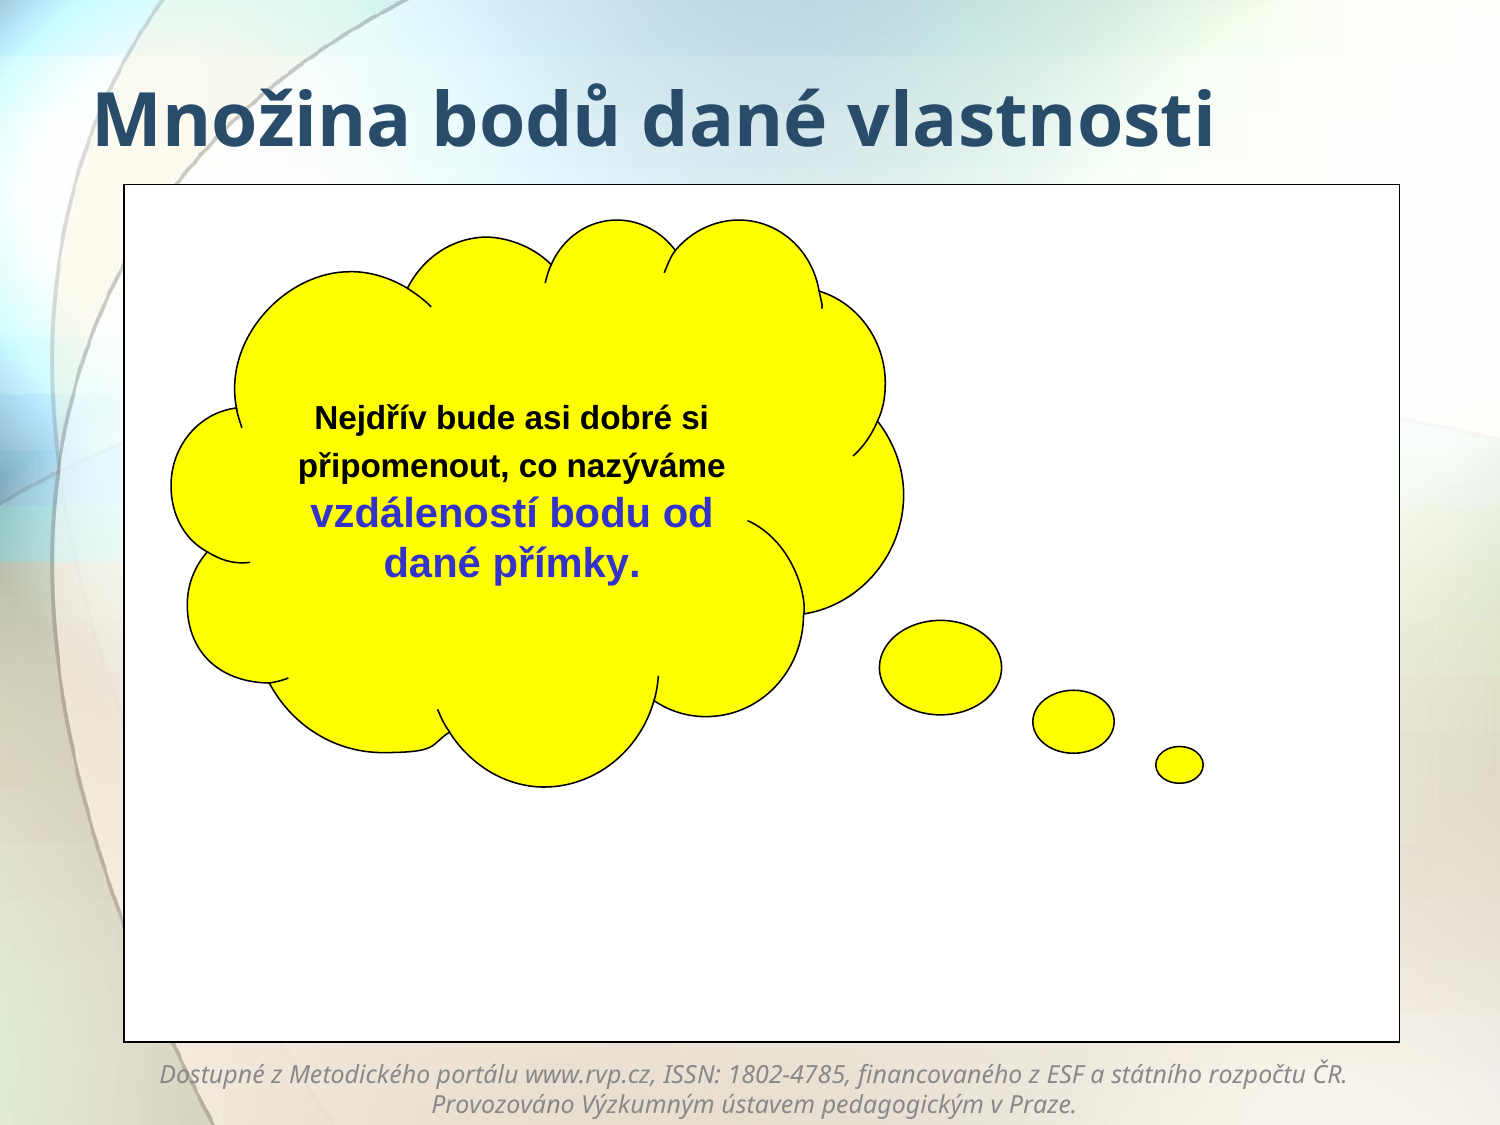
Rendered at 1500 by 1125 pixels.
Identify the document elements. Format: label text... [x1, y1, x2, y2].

text_box Nejdřív bude asi dobré si připomenout, co nazýváme vzdáleností bodu od dané přímky. [879, 620, 1002, 715]
text_box Nejdřív bude asi dobré si připomenout, co nazýváme vzdáleností bodu od dané přímky. [1032, 690, 1115, 754]
text_box Nejdřív bude asi dobré si připomenout, co nazýváme vzdáleností bodu od dané přímky. [171, 220, 904, 788]
title Množina bodů dané vlastnosti [76, 74, 1412, 177]
text_box [123, 184, 1400, 1042]
text_box Nejdřív bude asi dobré si připomenout, co nazýváme vzdáleností bodu od dané přímky. [1155, 746, 1204, 784]
picture [0, 0, 1500, 1125]
